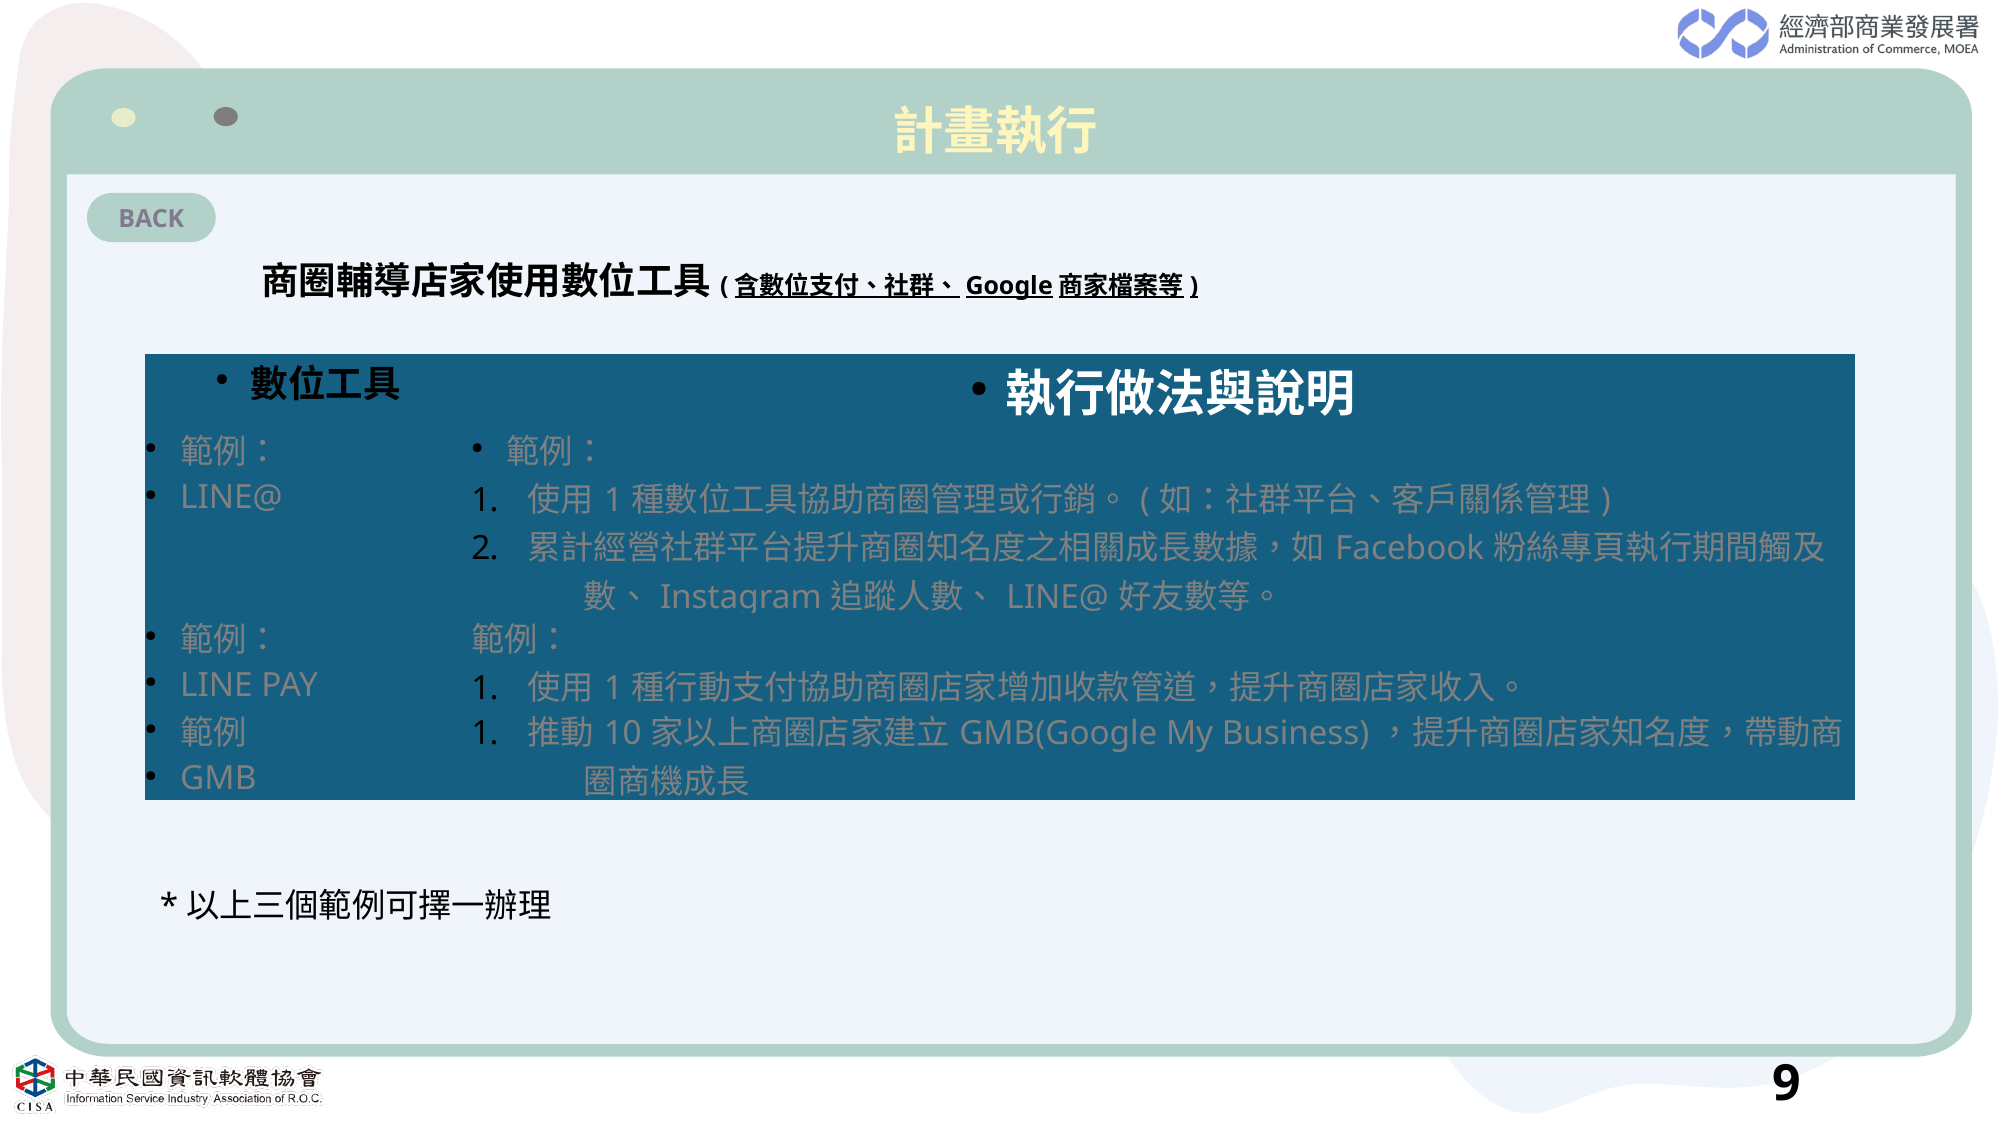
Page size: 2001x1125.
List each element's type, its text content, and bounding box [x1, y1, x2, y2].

table_cell 範例： 使用1種行動支付協助商圈店家增加收款管道，提升商圈店家收入。 [471, 613, 1855, 706]
text_box BACK [86, 183, 216, 247]
table_header 數位工具 [145, 354, 471, 425]
table_cell 範例： LINE PAY [145, 613, 471, 706]
text_box 商圈輔導店家使用數位工具(含數位支付、社群、Google商家檔案等) [246, 249, 1192, 310]
text_box *以上三個範例可擇一辦理 [144, 876, 561, 932]
table_cell 推動10家以上商圈店家建立GMB(Google My Business)，提升商圈店家知名度，帶動商圈商機成長 [471, 706, 1855, 800]
table_cell 範例： 使用1種數位工具協助商圈管理或行銷。(如：社群平台、客戶關係管理) 累計經營社群平台提升商圈知名度之相關成長數據，如Facebook粉絲專頁執行期間觸及數、Instagram追蹤人數、LINE@好友數等。 [471, 425, 1855, 613]
text_box [50, 68, 1972, 1057]
text_box 計畫執行 [655, 87, 1336, 157]
table_header 執行做法與說明 [471, 354, 1855, 425]
table_cell 範例： LINE@ [145, 425, 471, 613]
table_cell 範例 GMB [145, 706, 471, 800]
